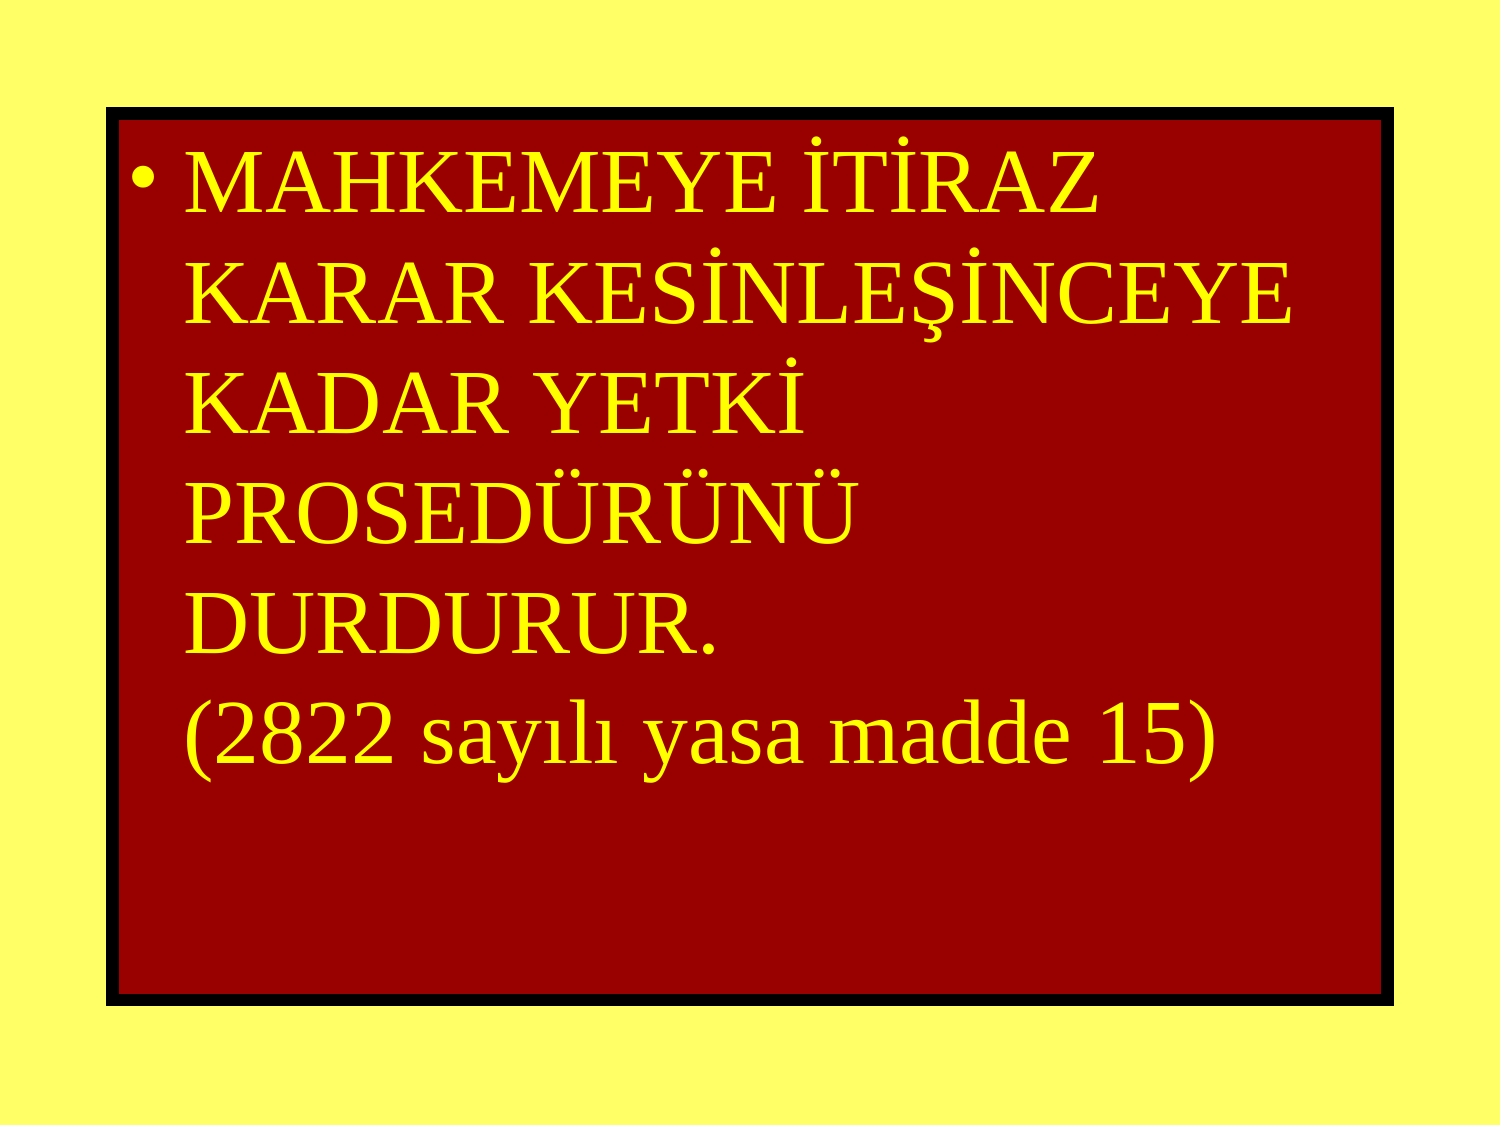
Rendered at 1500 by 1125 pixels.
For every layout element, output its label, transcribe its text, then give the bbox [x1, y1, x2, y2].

list MAHKEMEYE İTİRAZ KARAR KESİNLEŞİNCEYE KADAR YETKİ PROSEDÜRÜNÜ DURDURUR. (2822 sayılı yasa madde 15) [112, 113, 1388, 1000]
